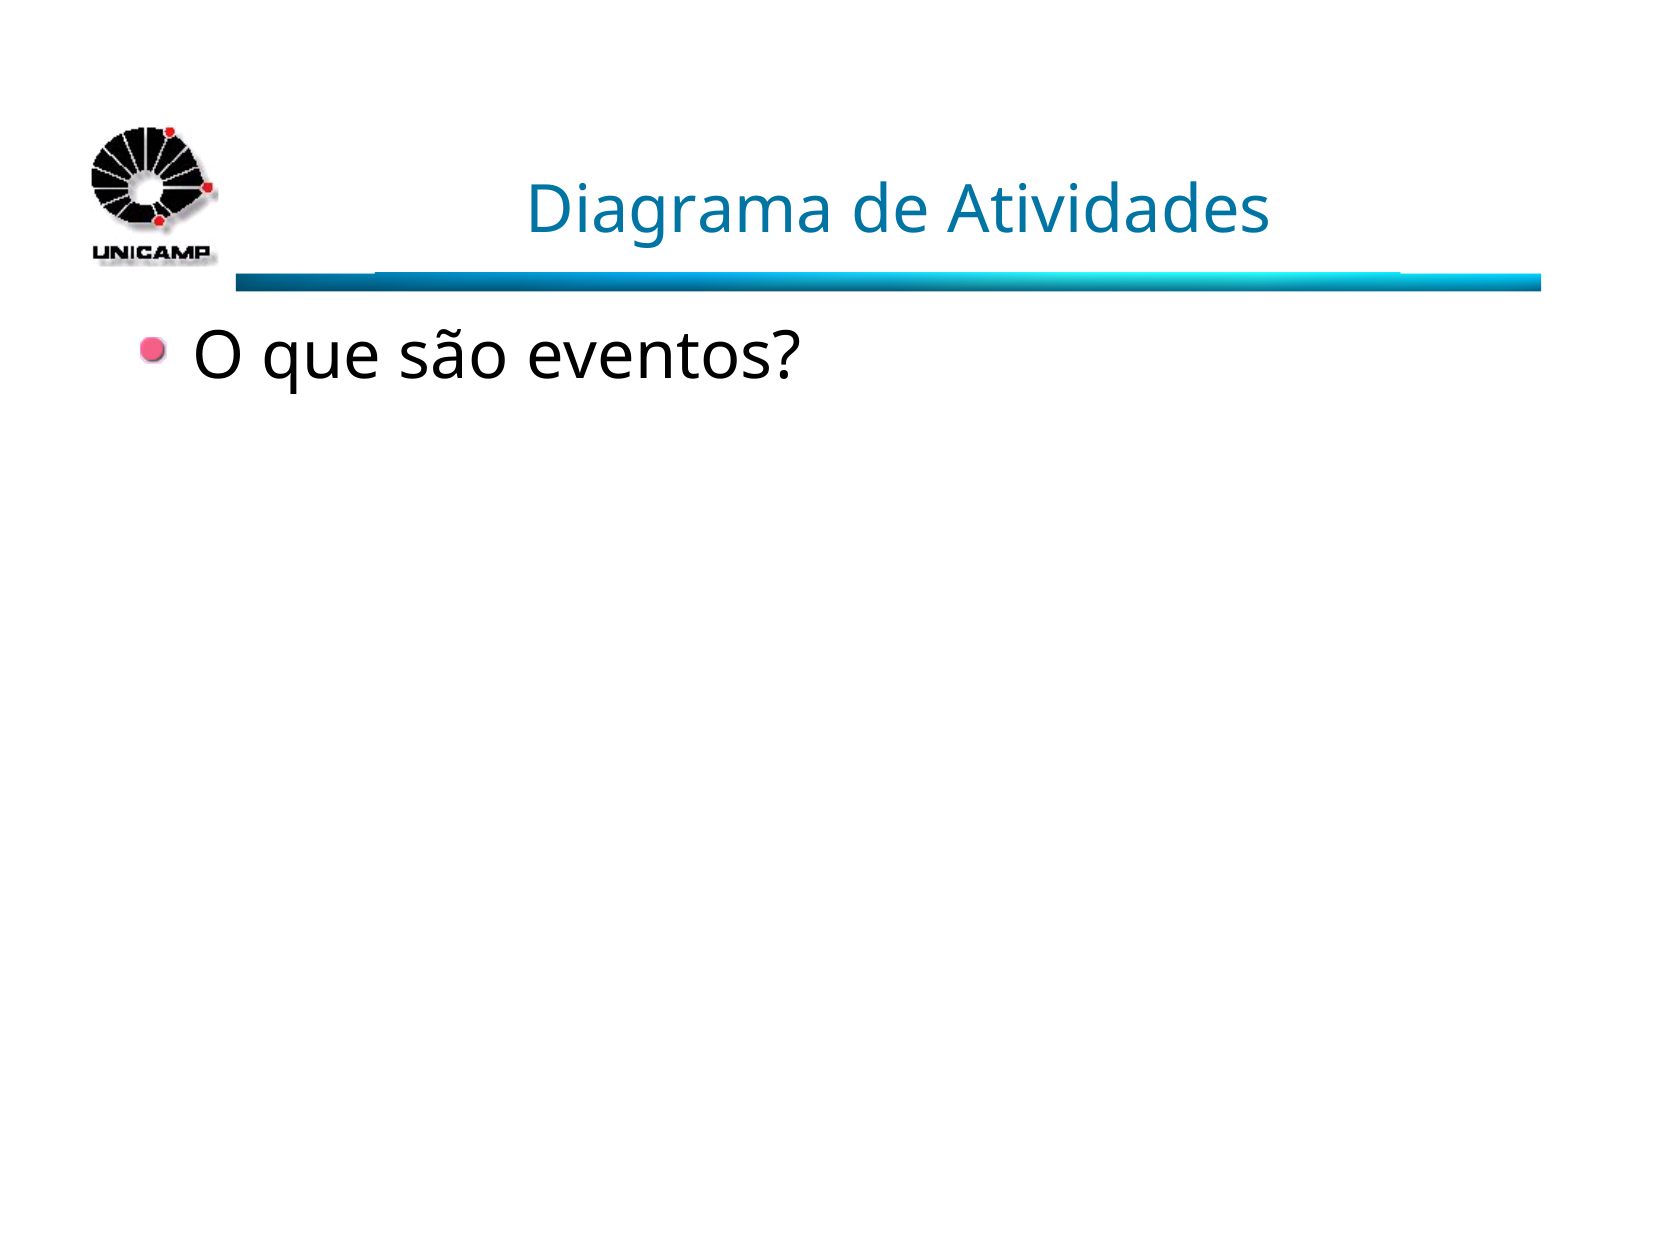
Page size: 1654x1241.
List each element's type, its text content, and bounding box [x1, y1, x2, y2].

picture [125, 272, 1654, 295]
list O que são eventos? [121, 309, 1534, 1182]
title Diagrama de Atividades [264, 42, 1534, 250]
